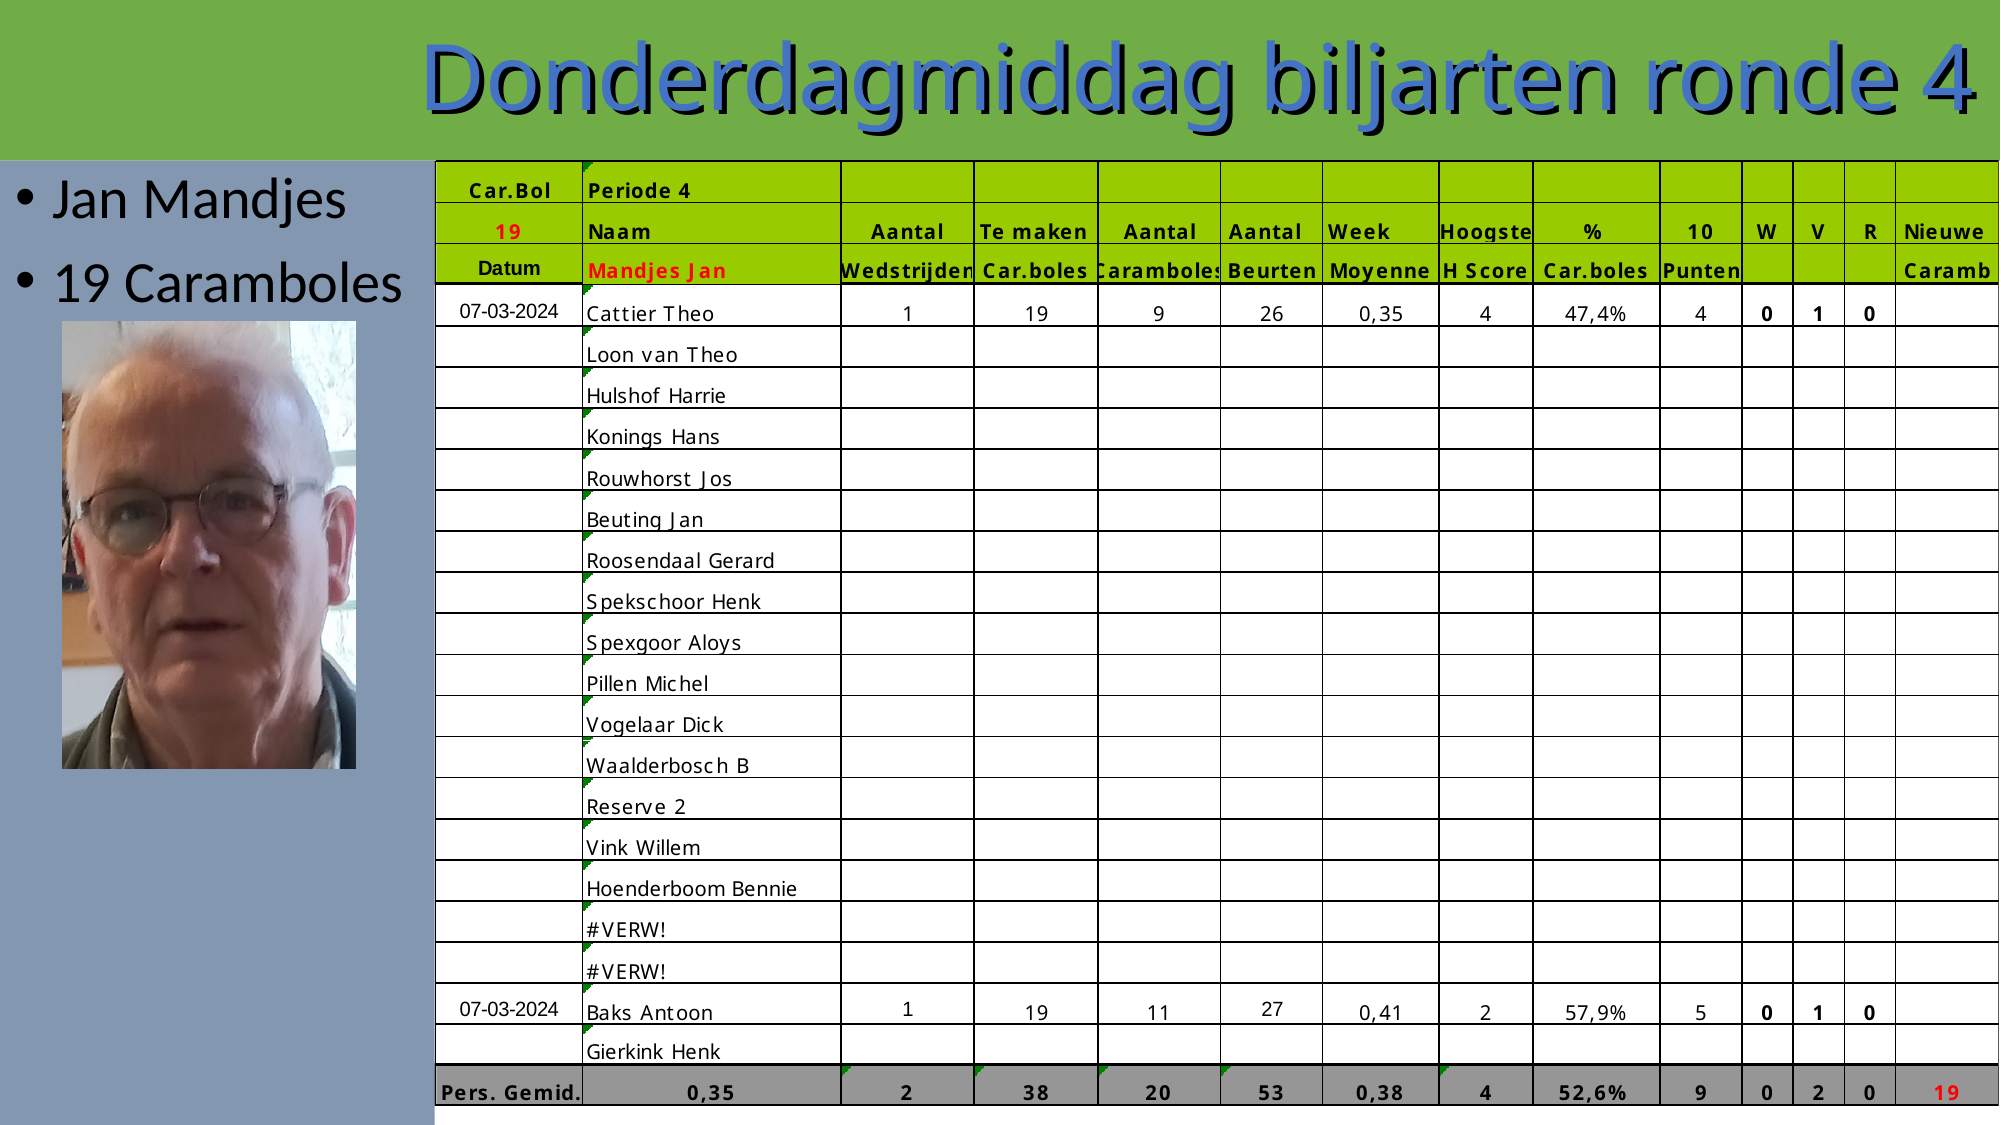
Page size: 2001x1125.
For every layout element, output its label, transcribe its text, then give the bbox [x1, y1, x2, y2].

list Jan Mandjes 19 Caramboles [0, 160, 435, 1125]
picture [434, 160, 2000, 1108]
title Donderdagmiddag biljarten ronde 4 [0, 0, 2000, 160]
picture [62, 321, 356, 769]
